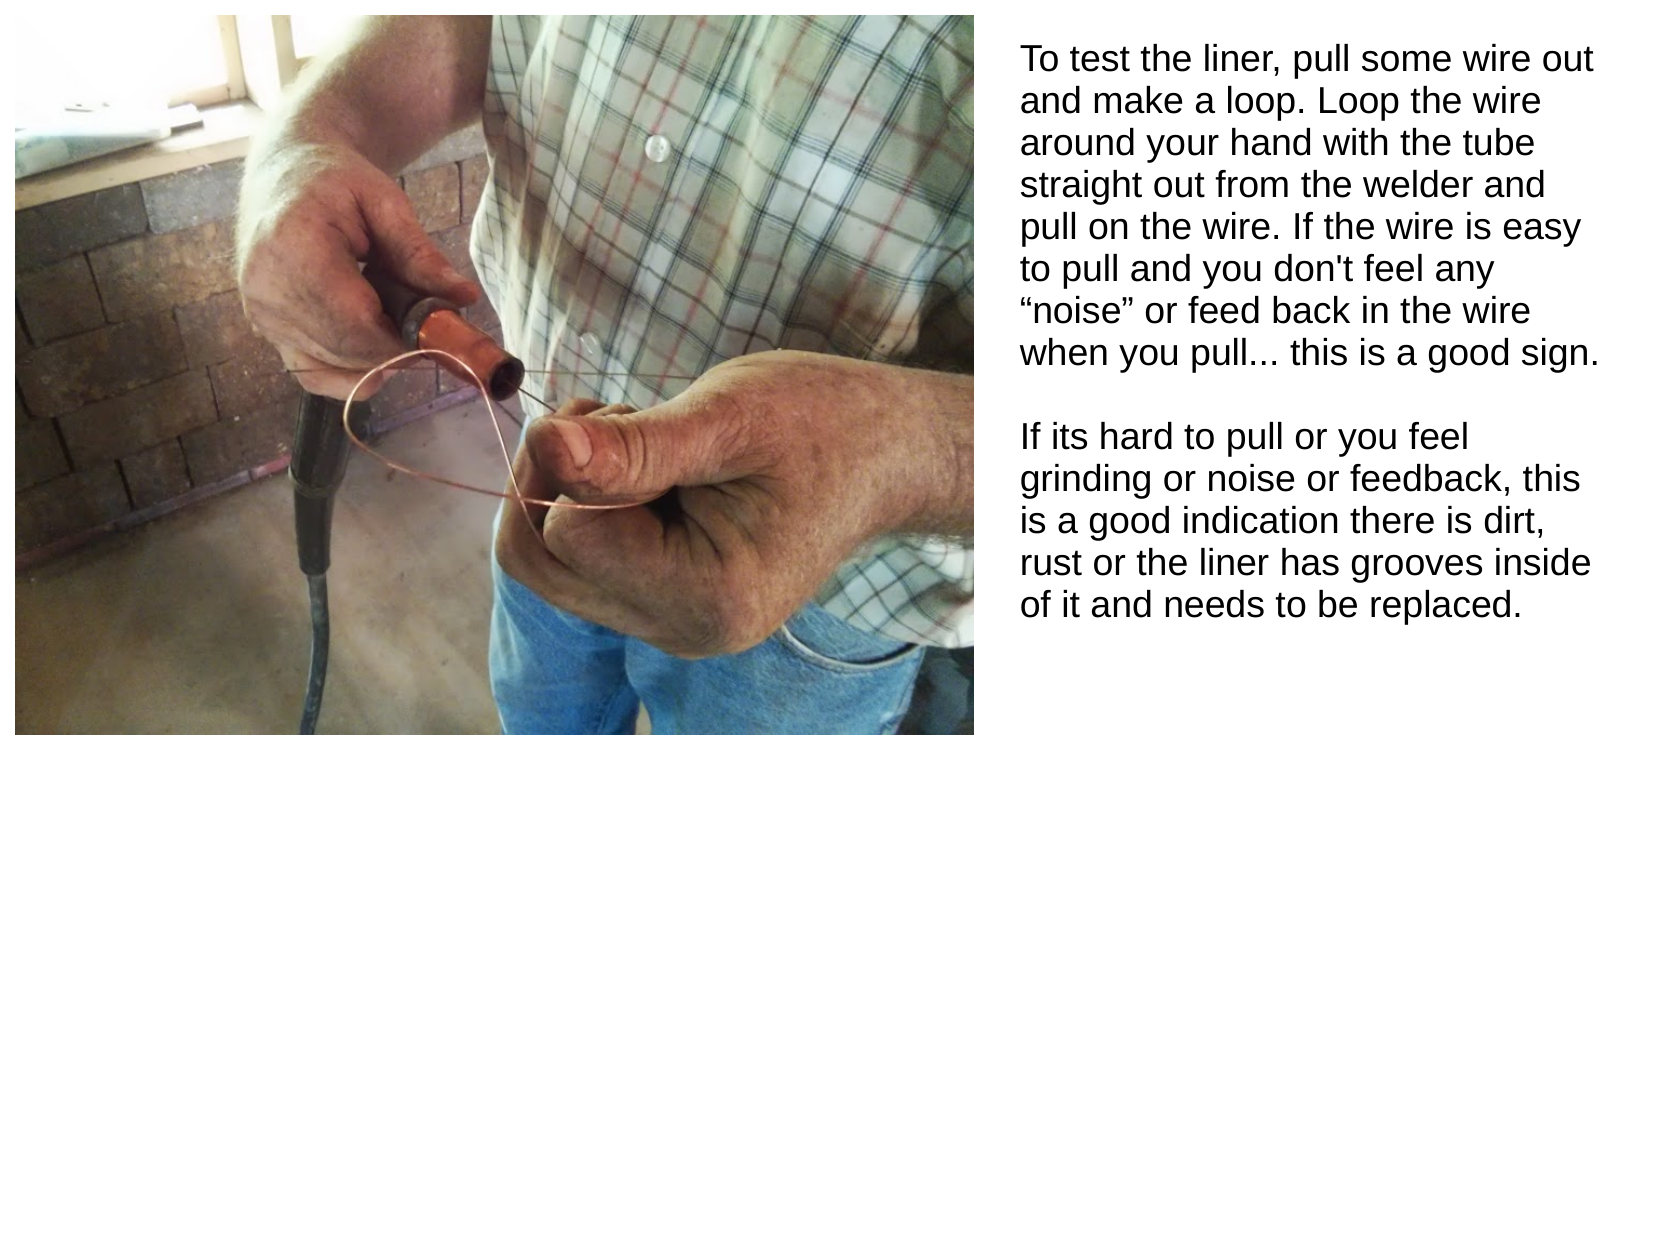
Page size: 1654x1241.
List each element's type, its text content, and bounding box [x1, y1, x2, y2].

text_box To test the liner, pull some wire out and make a loop. Loop the wire around your hand with the tube straight out from the welder and pull on the wire. If the wire is easy to pull and you don't feel any “noise” or feed back in the wire when you pull... this is a good sign. If its hard to pull or you feel grinding or noise or feedback, this is a good indication there is dirt, rust or the liner has grooves inside of it and needs to be replaced. [1005, 30, 1621, 634]
picture [15, 15, 974, 736]
